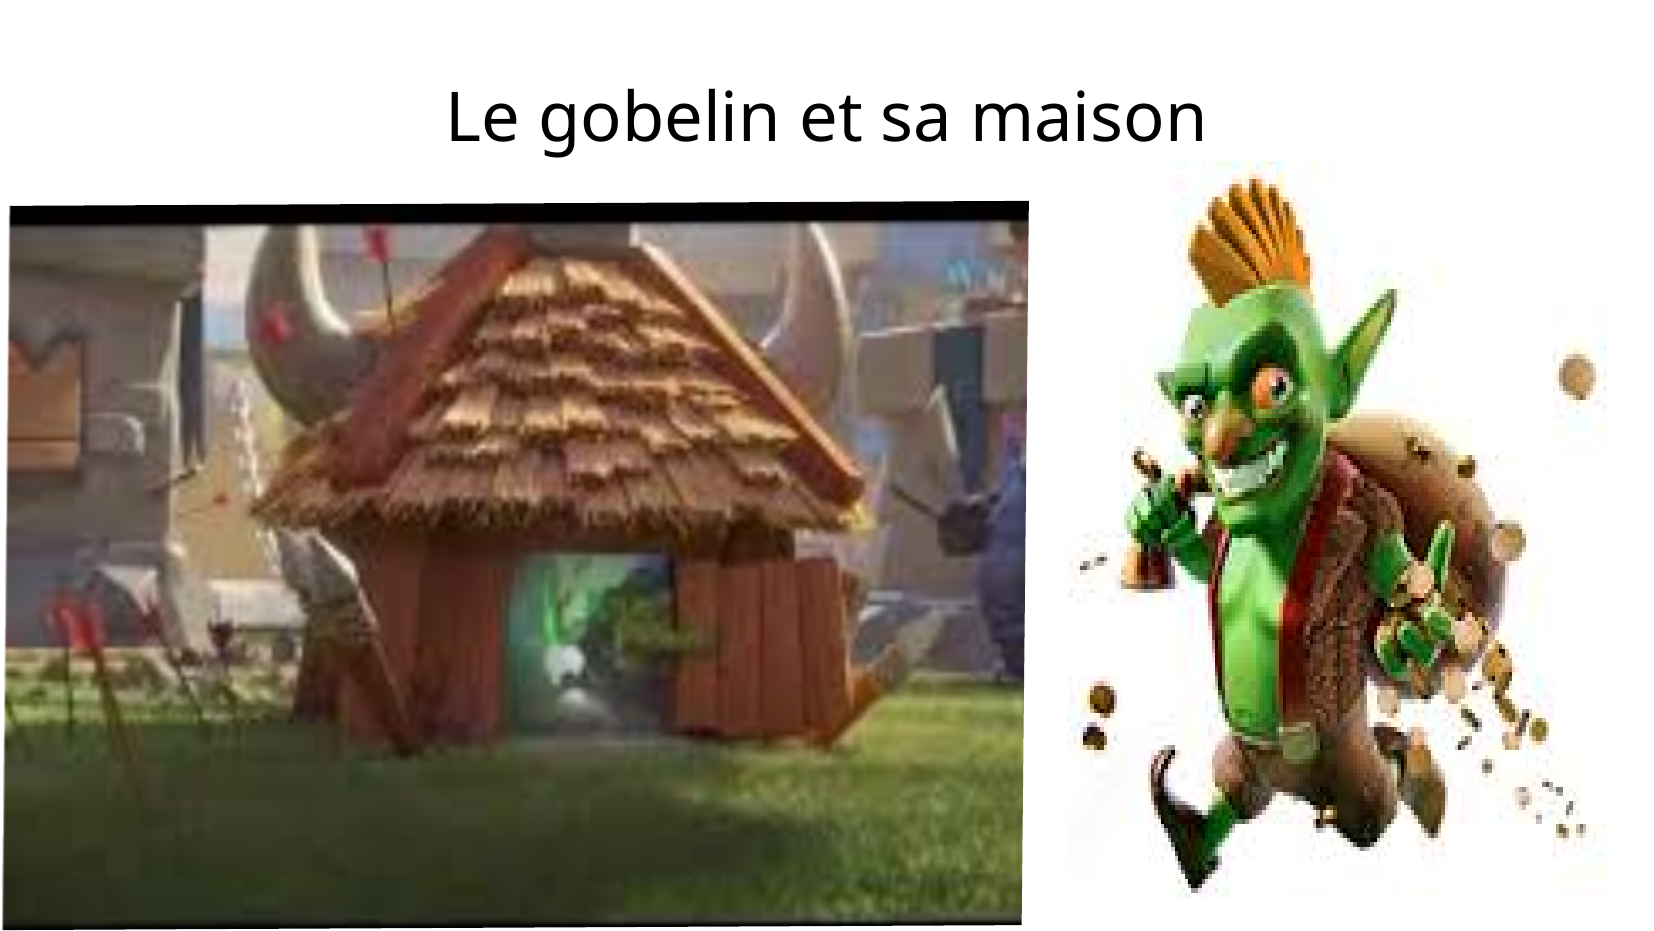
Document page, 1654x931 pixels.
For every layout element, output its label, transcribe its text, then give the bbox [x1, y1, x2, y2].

picture [1067, 161, 1607, 898]
picture [1, 200, 1029, 931]
title Le gobelin et sa maison [82, 37, 1571, 193]
